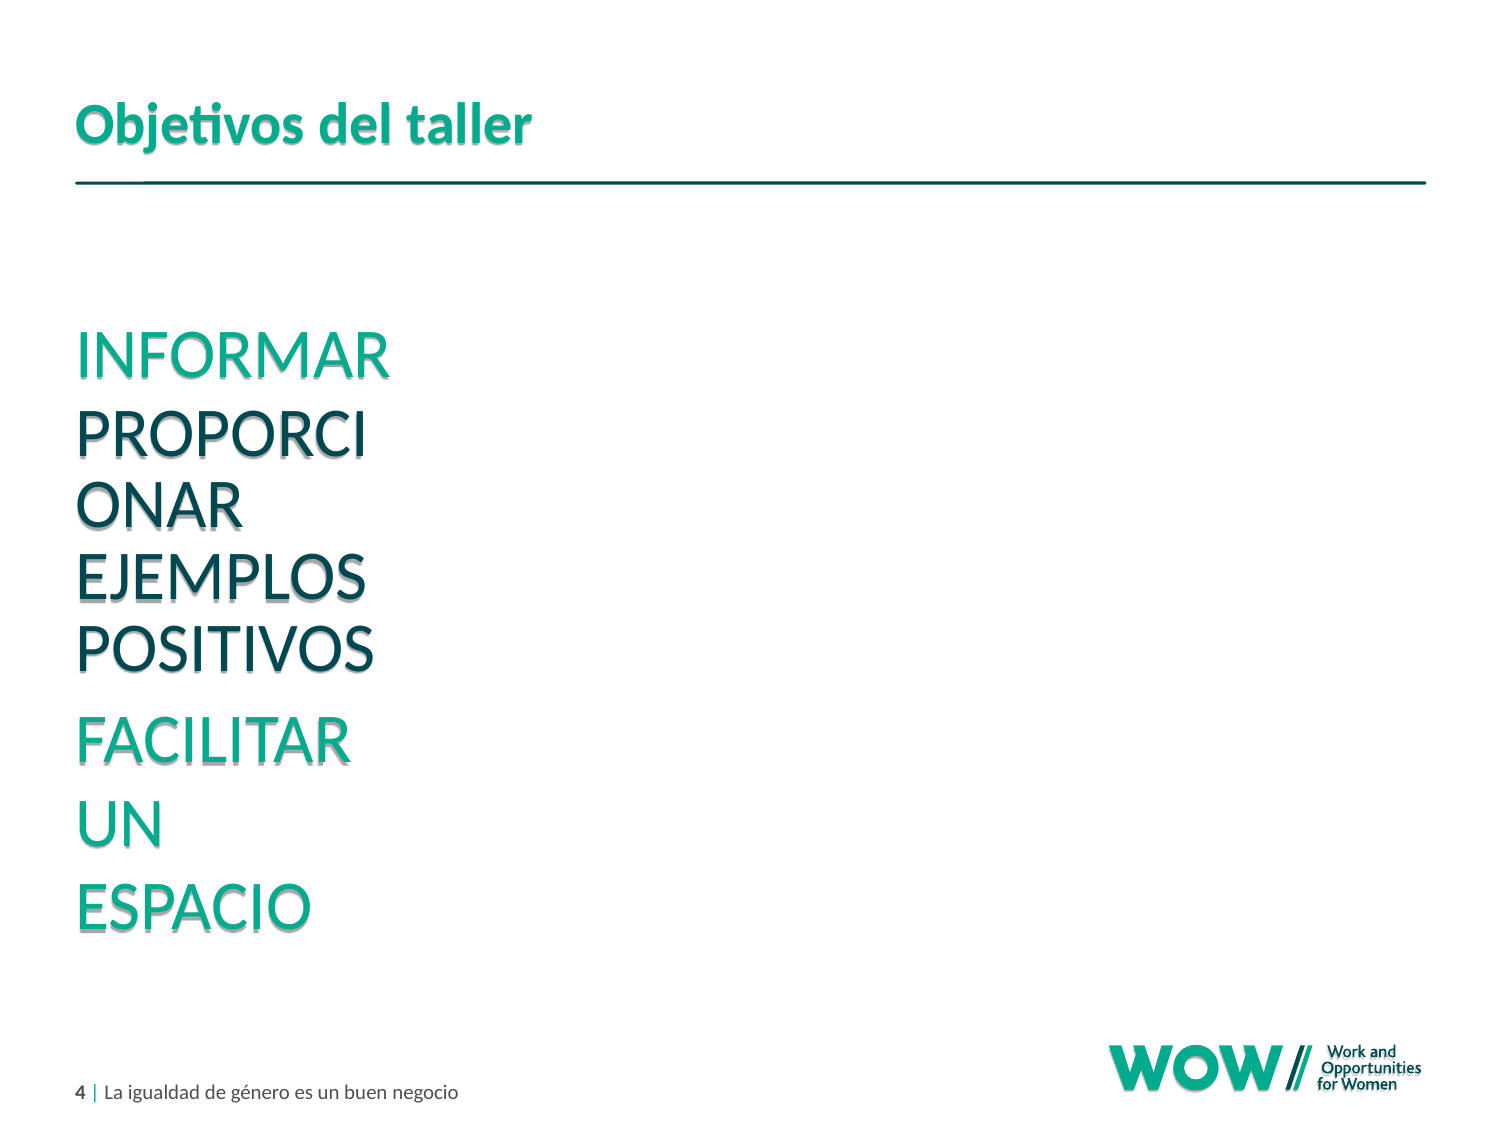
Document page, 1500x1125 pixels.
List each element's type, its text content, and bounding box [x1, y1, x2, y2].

text_box 4 | La igualdad de género es un buen negocio [75, 1045, 552, 1106]
title Objetivos del taller [75, 41, 1424, 156]
list INFORMAR PROPORCIONAR EJEMPLOS POSITIVOS FACILITAR UN ESPACIO [75, 262, 1392, 870]
